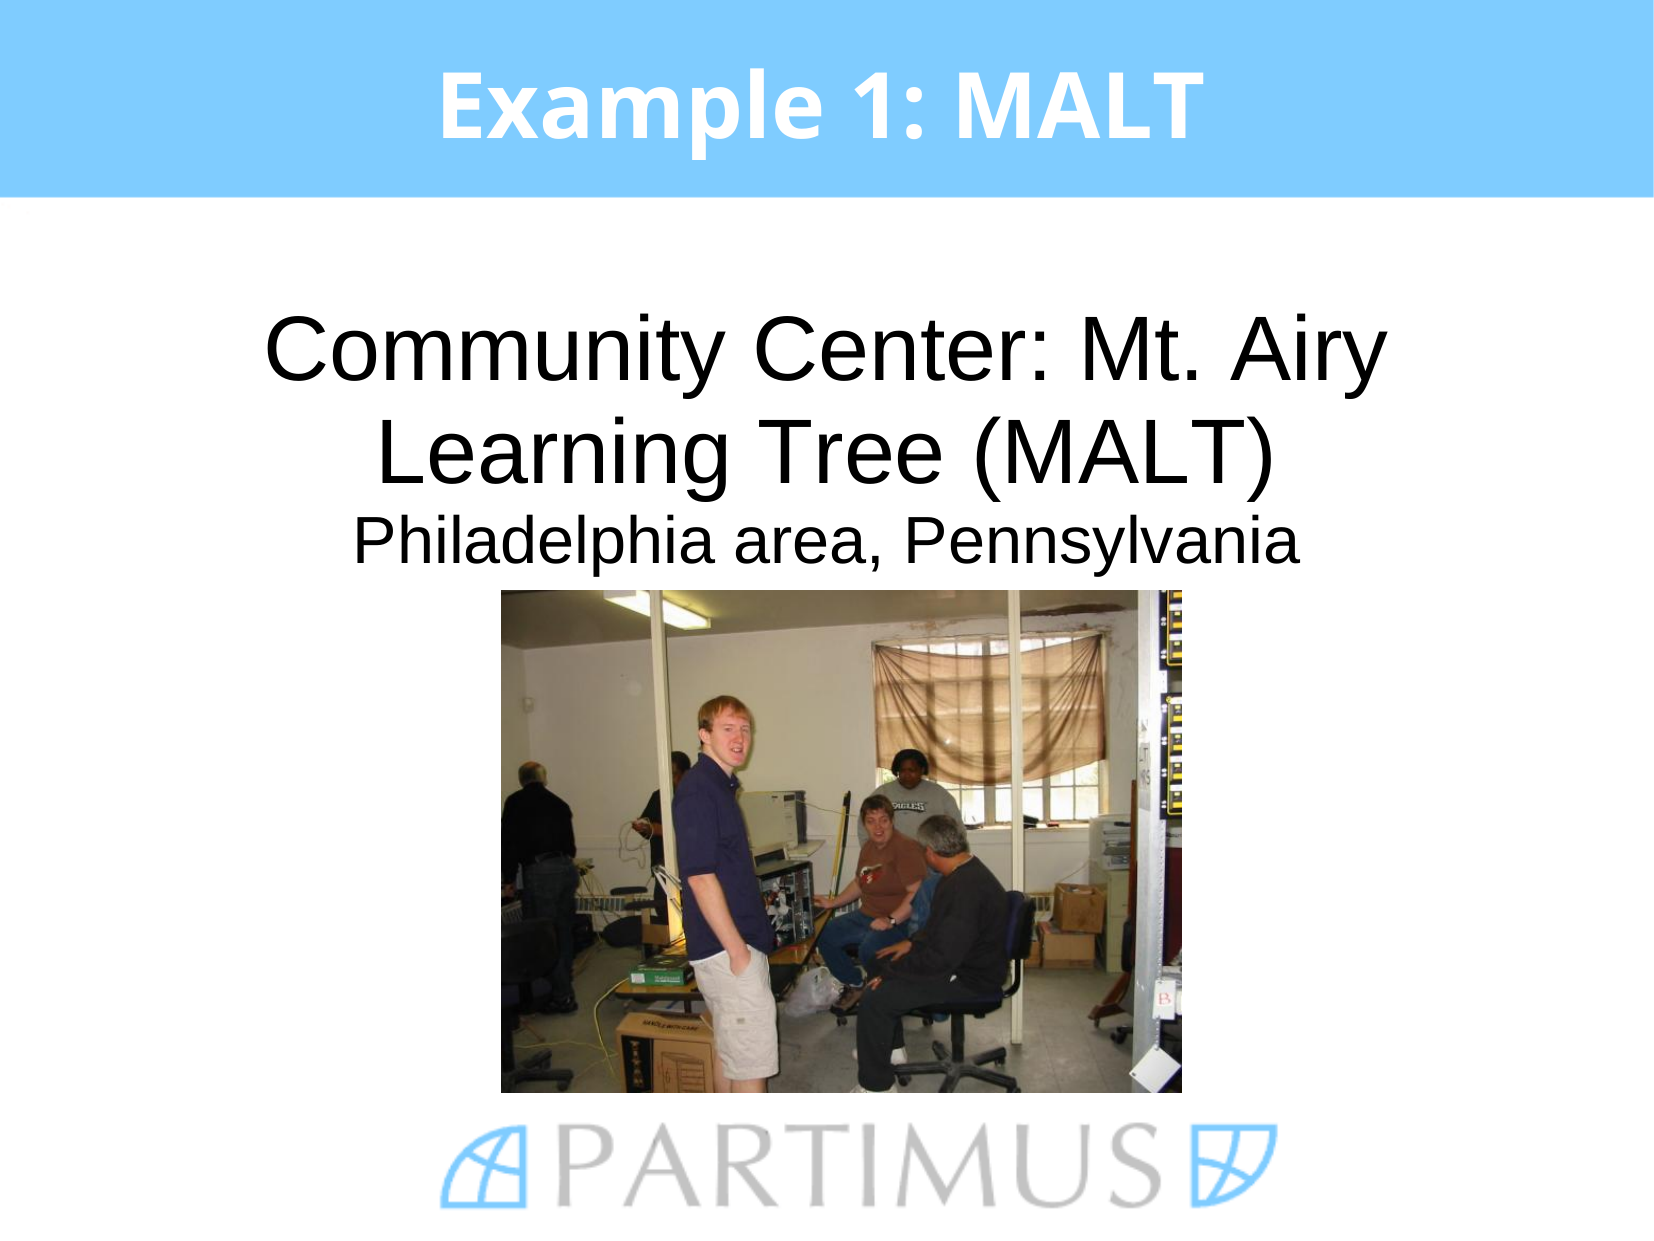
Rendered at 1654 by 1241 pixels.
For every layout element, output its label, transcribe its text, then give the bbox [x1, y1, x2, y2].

picture [0, 0, 1654, 1241]
subtitle Community Center: Mt. Airy Learning Tree (MALT) Philadelphia area, Pennsylvania [82, 290, 1571, 1109]
title Example 1: MALT [76, 7, 1565, 200]
